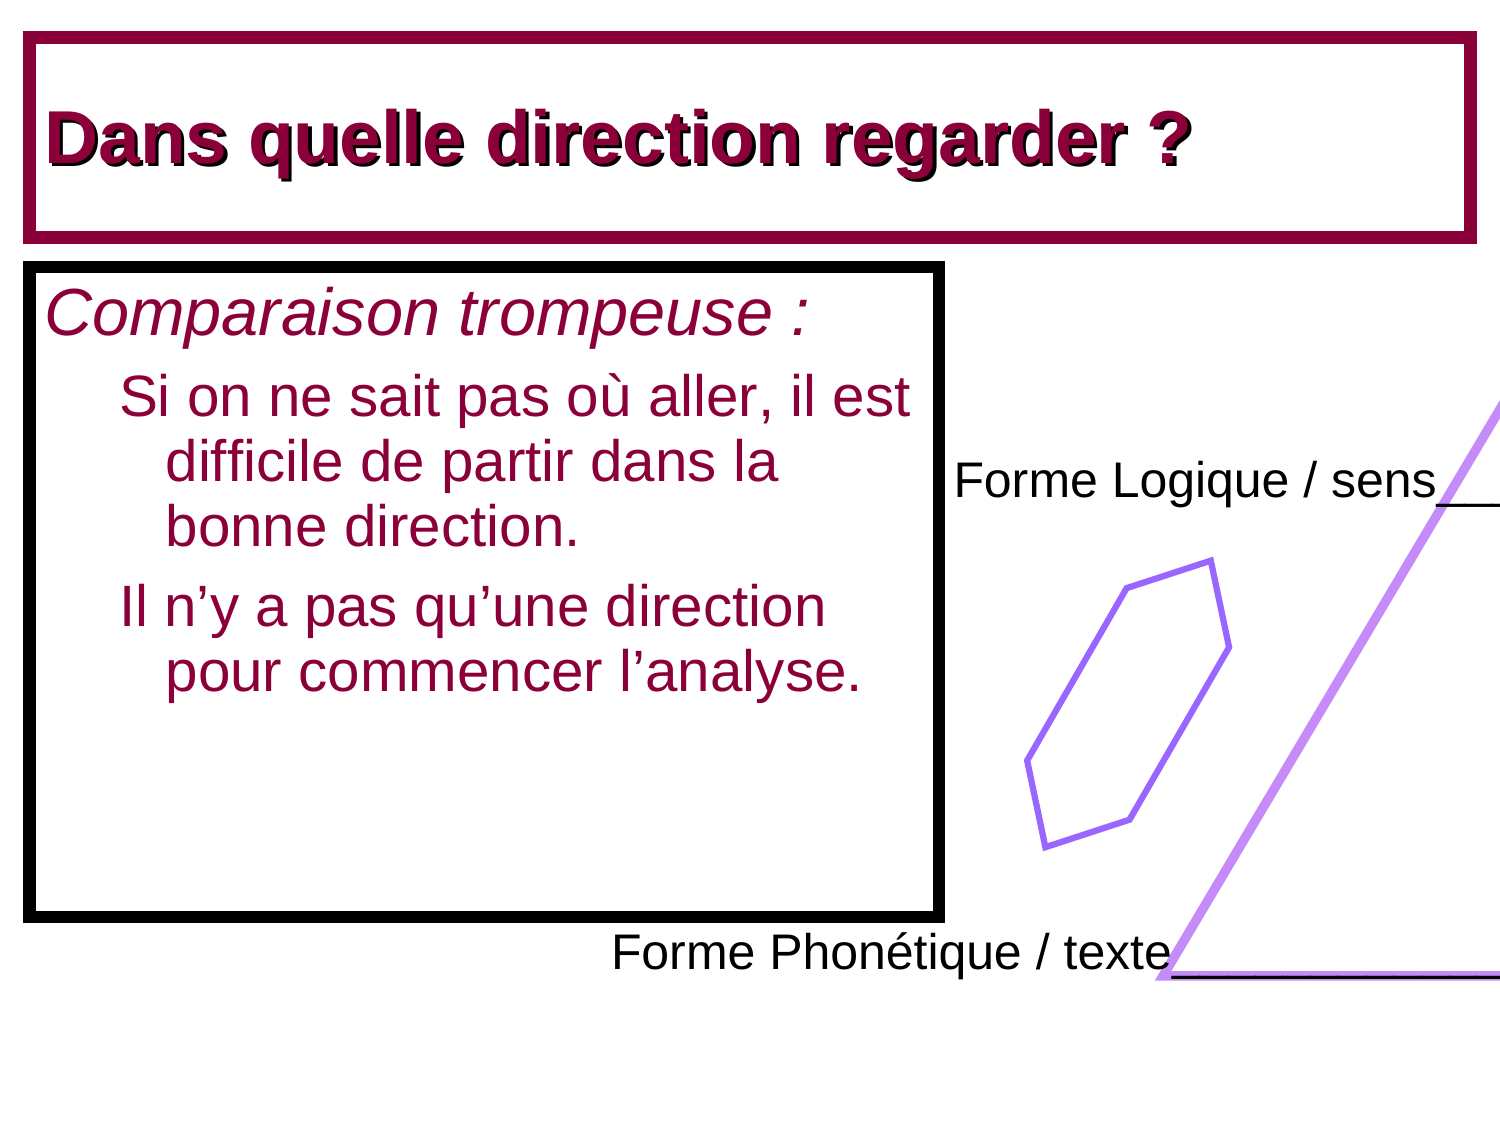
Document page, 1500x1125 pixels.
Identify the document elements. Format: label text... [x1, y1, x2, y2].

text_box Comparaison trompeuse : Si on ne sait pas où aller, il est difficile de partir dans la bonne direction. Il n’y a pas qu’une direction pour commencer l’analyse. [29, 267, 939, 917]
text_box [1027, 560, 1230, 848]
text_box Forme Logique / sens_______ [938, 444, 1500, 544]
title Dans quelle direction regarder ? [29, 37, 1471, 238]
text_box Forme Phonétique / texte__________________________ [596, 916, 1500, 1016]
